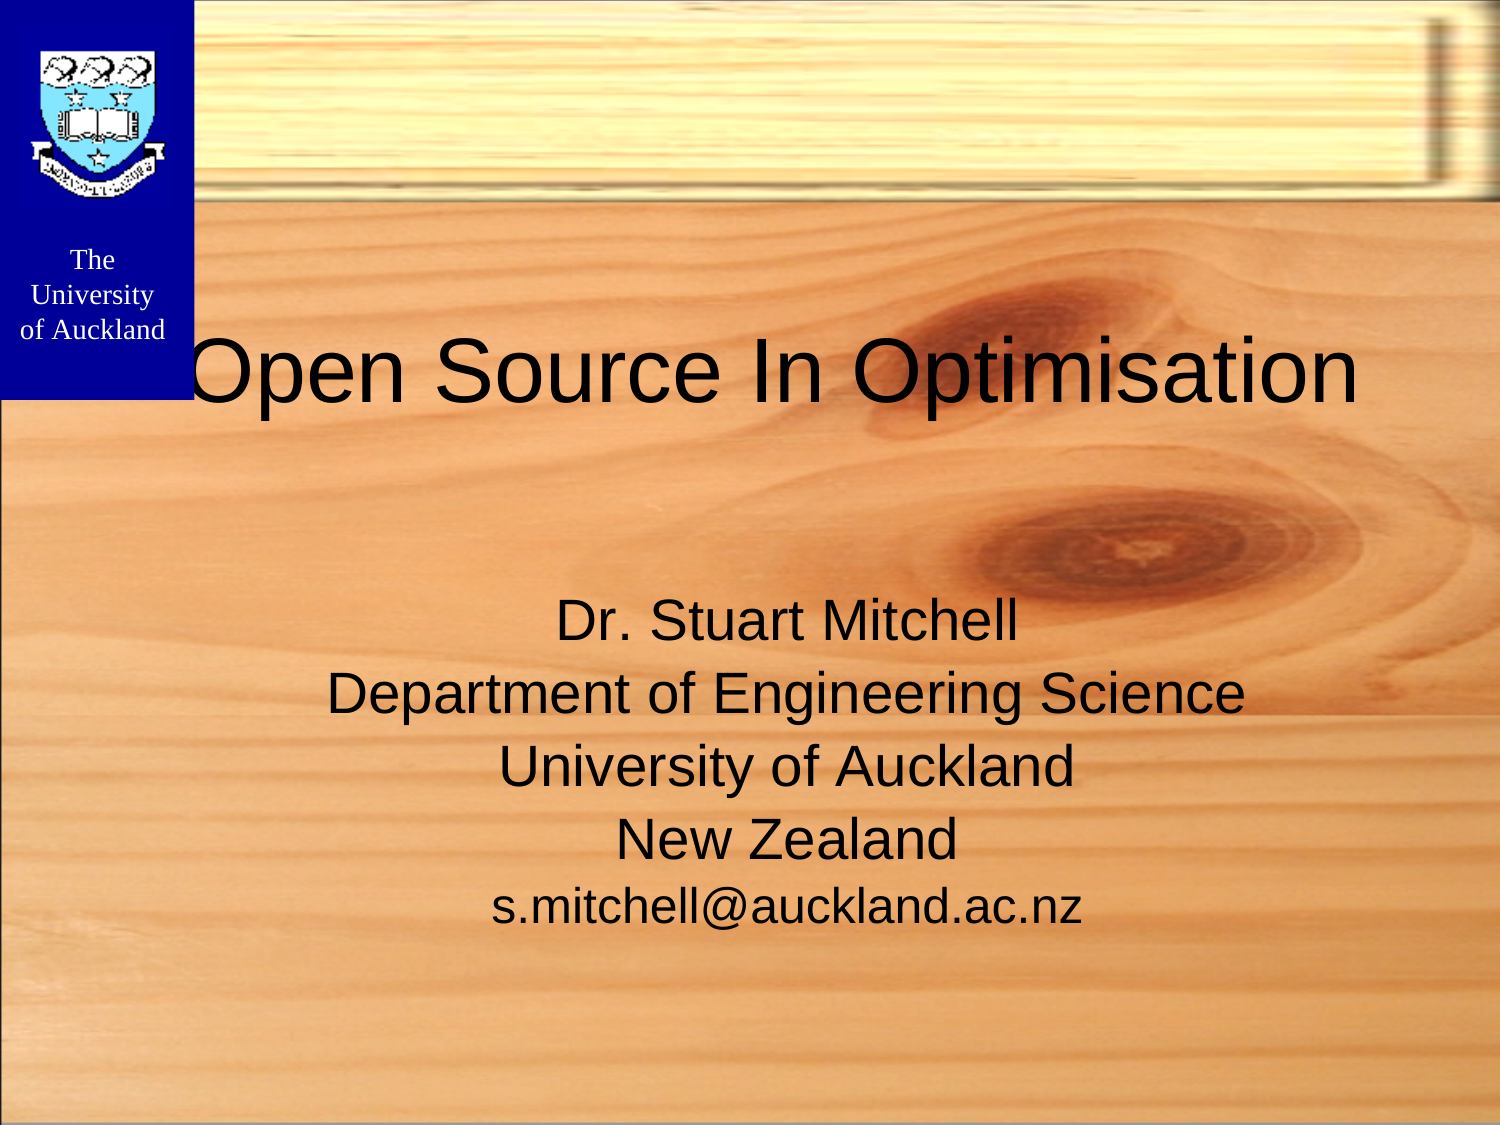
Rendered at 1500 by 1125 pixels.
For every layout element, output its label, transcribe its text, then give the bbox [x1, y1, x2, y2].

picture [20, 24, 171, 210]
text_box [0, 0, 195, 400]
text_box The University of Auckland [5, 232, 181, 353]
picture [0, 0, 1500, 1125]
title Open Source In Optimisation [135, 250, 1411, 492]
subtitle Dr. Stuart Mitchell Department of Engineering Science University of Auckland New Zealand s.mitchell@auckland.ac.nz [135, 586, 1365, 1011]
